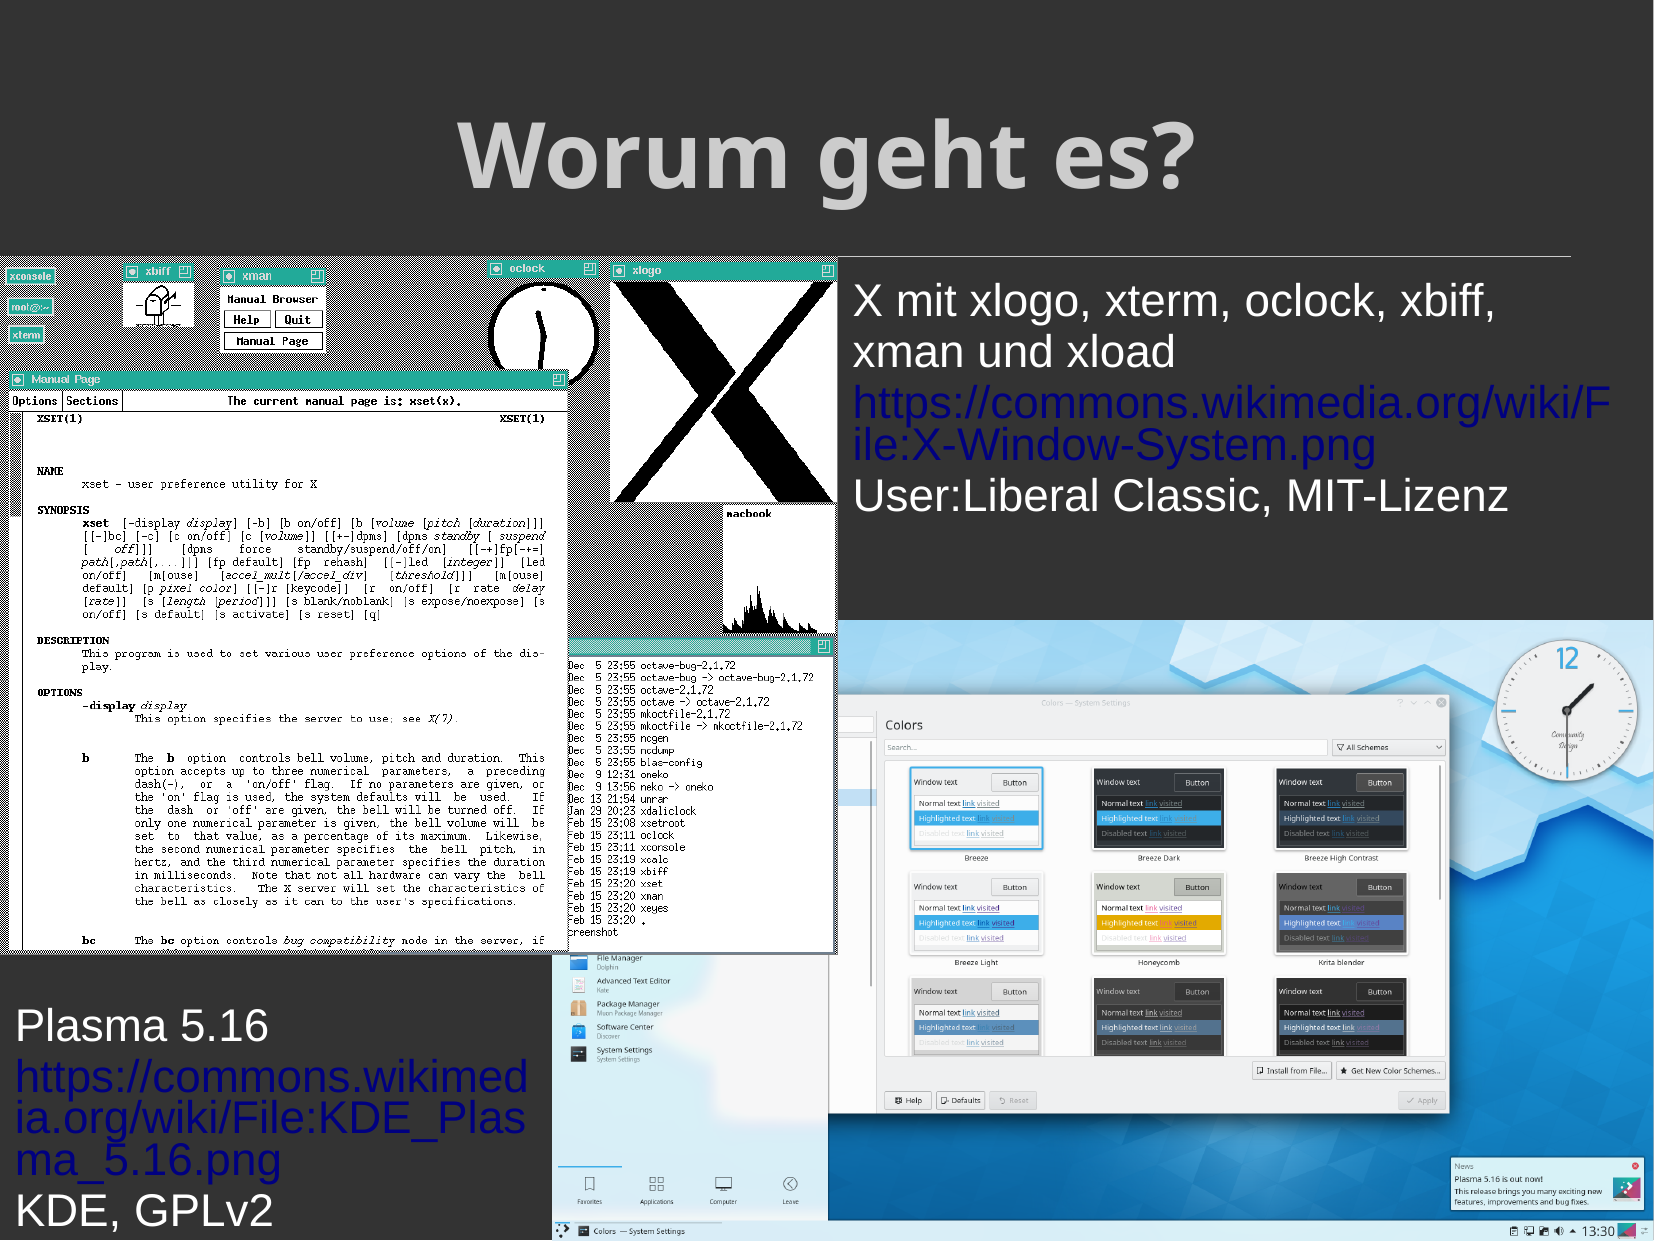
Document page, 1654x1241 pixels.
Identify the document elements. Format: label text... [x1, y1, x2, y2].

title Worum geht es? [82, 49, 1571, 257]
picture [0, 256, 1654, 1241]
text_box X mit xlogo, xterm, oclock, xbiff, xman und xload https://commons.wikimedia.org/wiki/File:X-Window-System.png User:Liberal Classic, MIT-Lizenz [838, 267, 1630, 488]
text_box Plasma 5.16 https://commons.wikimedia.org/wiki/File:KDE_Plasma_5.16.png KDE, GPLv2 [0, 992, 553, 1217]
